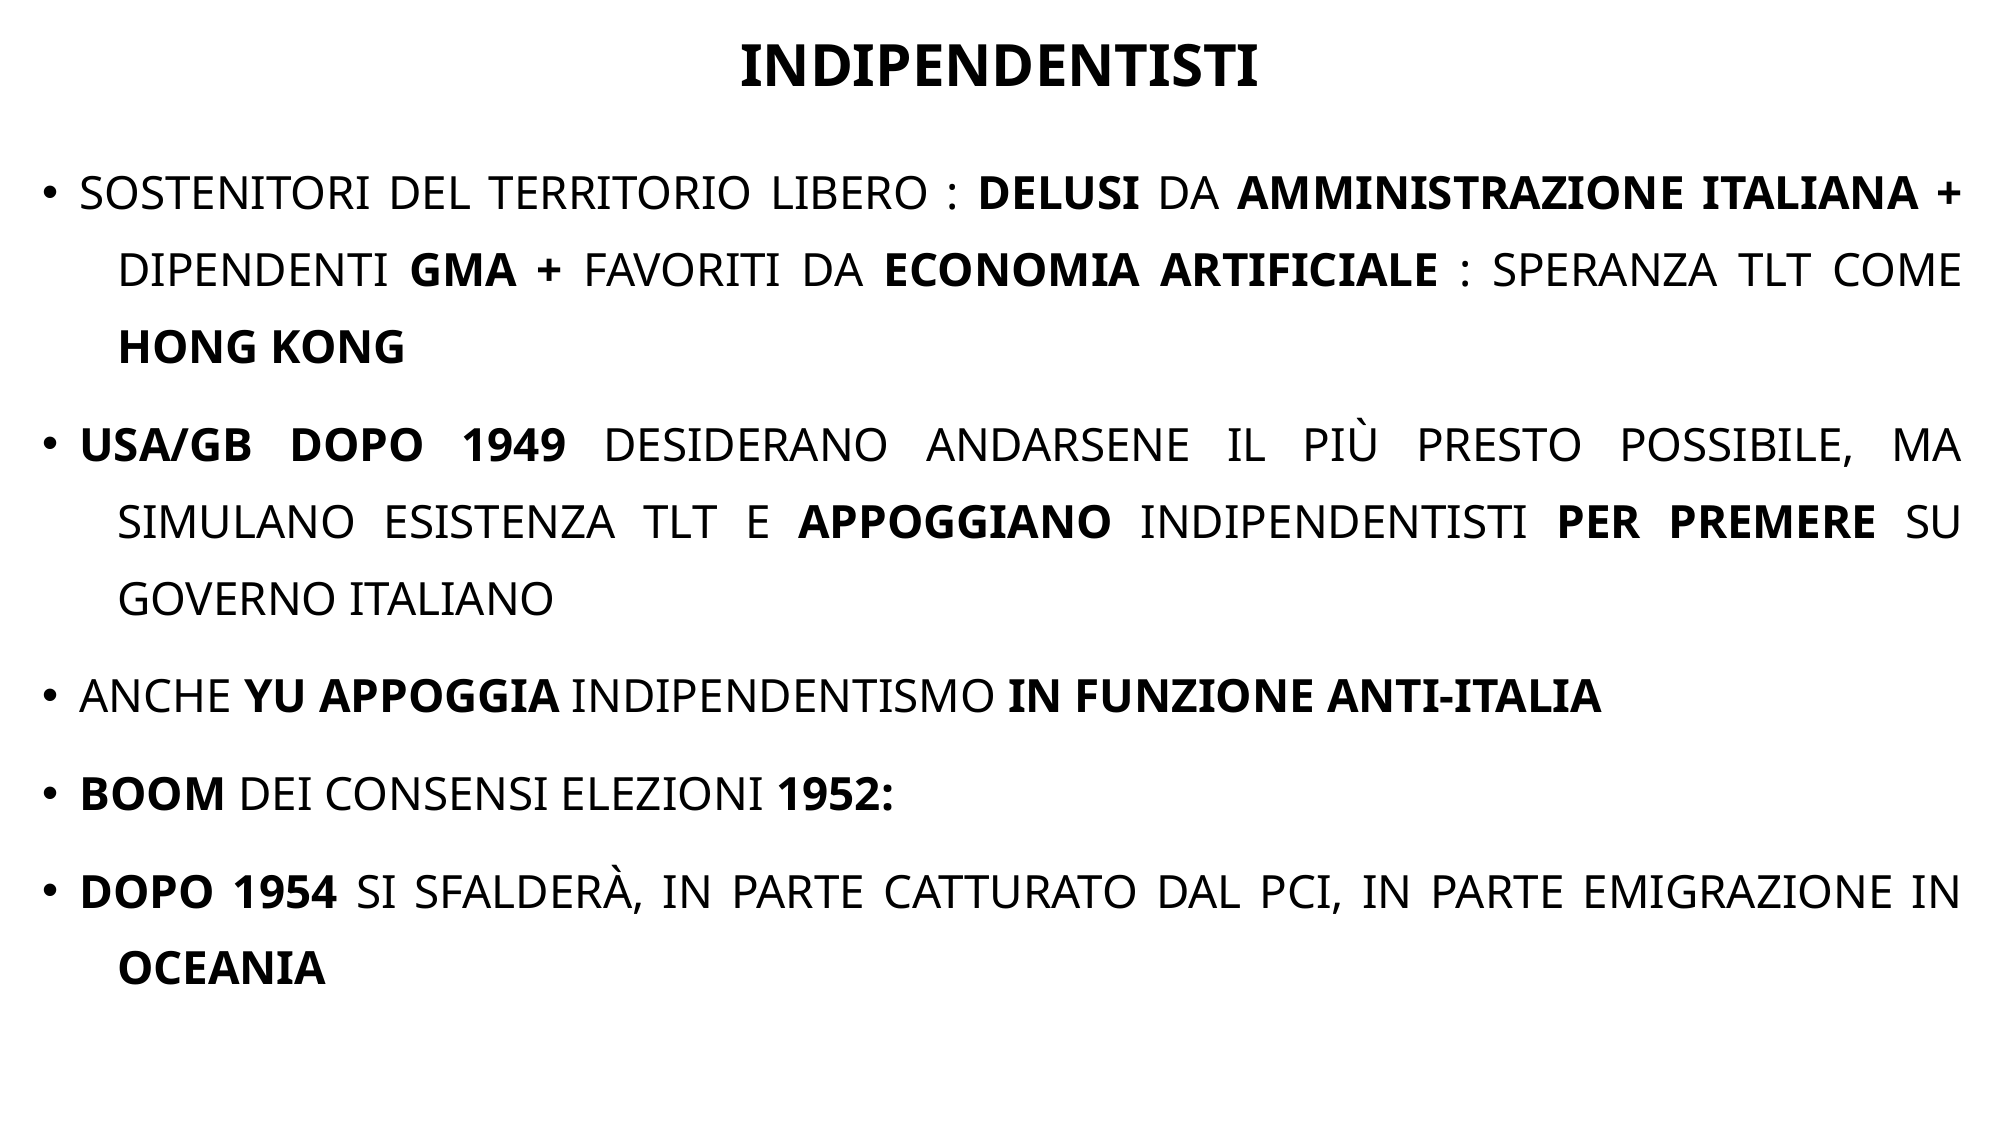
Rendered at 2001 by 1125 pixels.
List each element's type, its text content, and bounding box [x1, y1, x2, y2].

list SOSTENITORI DEL TERRITORIO LIBERO : DELUSI DA AMMINISTRAZIONE ITALIANA + DIPENDENTI GMA + FAVORITI DA ECONOMIA ARTIFICIALE : SPERANZA TLT COME HONG KONG USA/GB DOPO 1949 DESIDERANO ANDARSENE IL PIÙ PRESTO POSSIBILE, MA SIMULANO ESISTENZA TLT E APPOGGIANO INDIPENDENTISTI PER PREMERE SU GOVERNO ITALIANO ANCHE YU APPOGGIA INDIPENDENTISMO IN FUNZIONE ANTI-ITALIA BOOM DEI CONSENSI ELEZIONI 1952: DOPO 1954 SI SFALDERÀ, IN PARTE CATTURATO DAL PCI, IN PARTE EMIGRAZIONE IN OCEANIA [27, 134, 1979, 1014]
title INDIPENDENTISTI [137, 0, 1863, 134]
